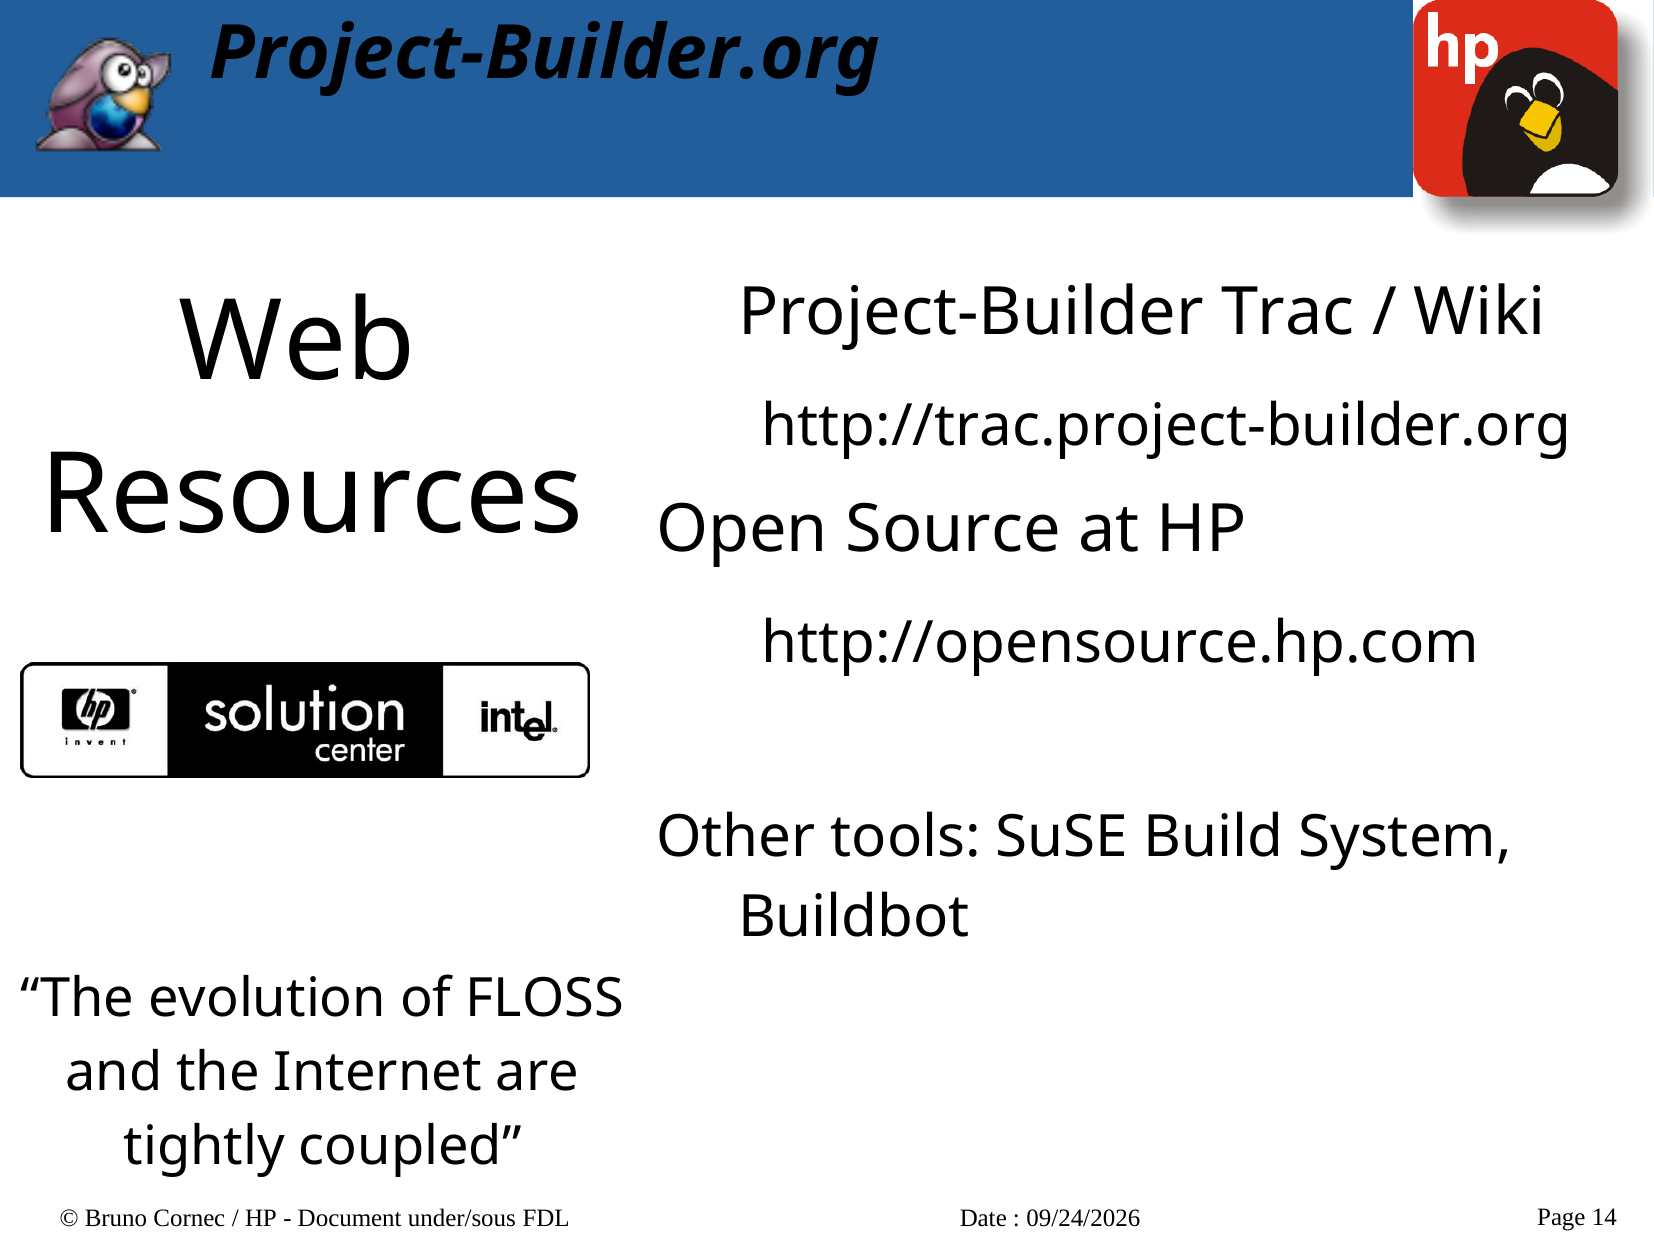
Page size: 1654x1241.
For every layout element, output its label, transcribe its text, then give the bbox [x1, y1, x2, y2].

text_box Web Resources [40, 259, 595, 539]
picture [1413, 0, 1654, 235]
picture [0, 0, 211, 199]
list Project-Builder Trac / Wiki http://trac.project-builder.org Open Source at HP http://opensource.hp.com Other tools: SuSE Build System, Buildbot [655, 263, 1654, 1184]
text_box “The evolution of FLOSS and the Internet are tightly coupled” [20, 958, 649, 1161]
picture [20, 662, 590, 778]
